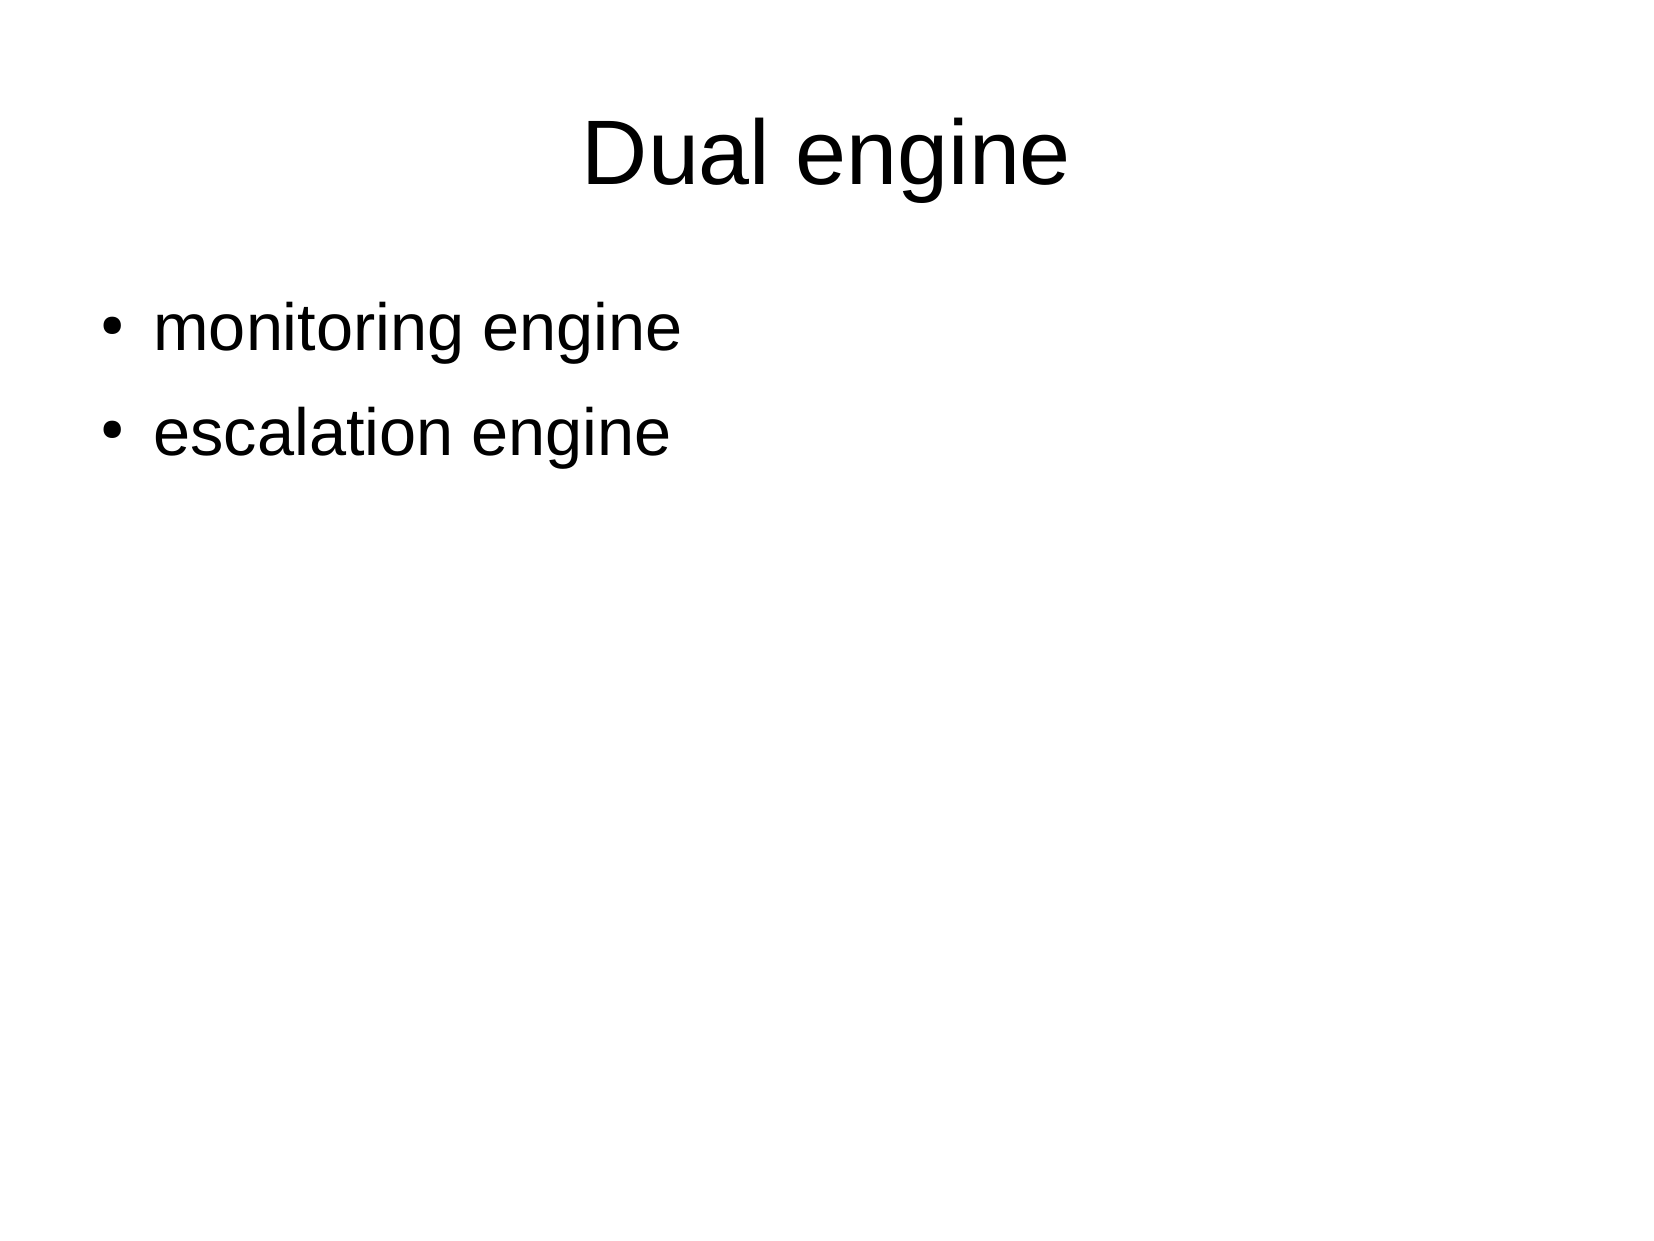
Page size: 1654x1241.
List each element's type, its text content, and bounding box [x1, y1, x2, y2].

list monitoring engine escalation engine [82, 290, 1571, 1010]
title Dual engine [82, 49, 1571, 257]
